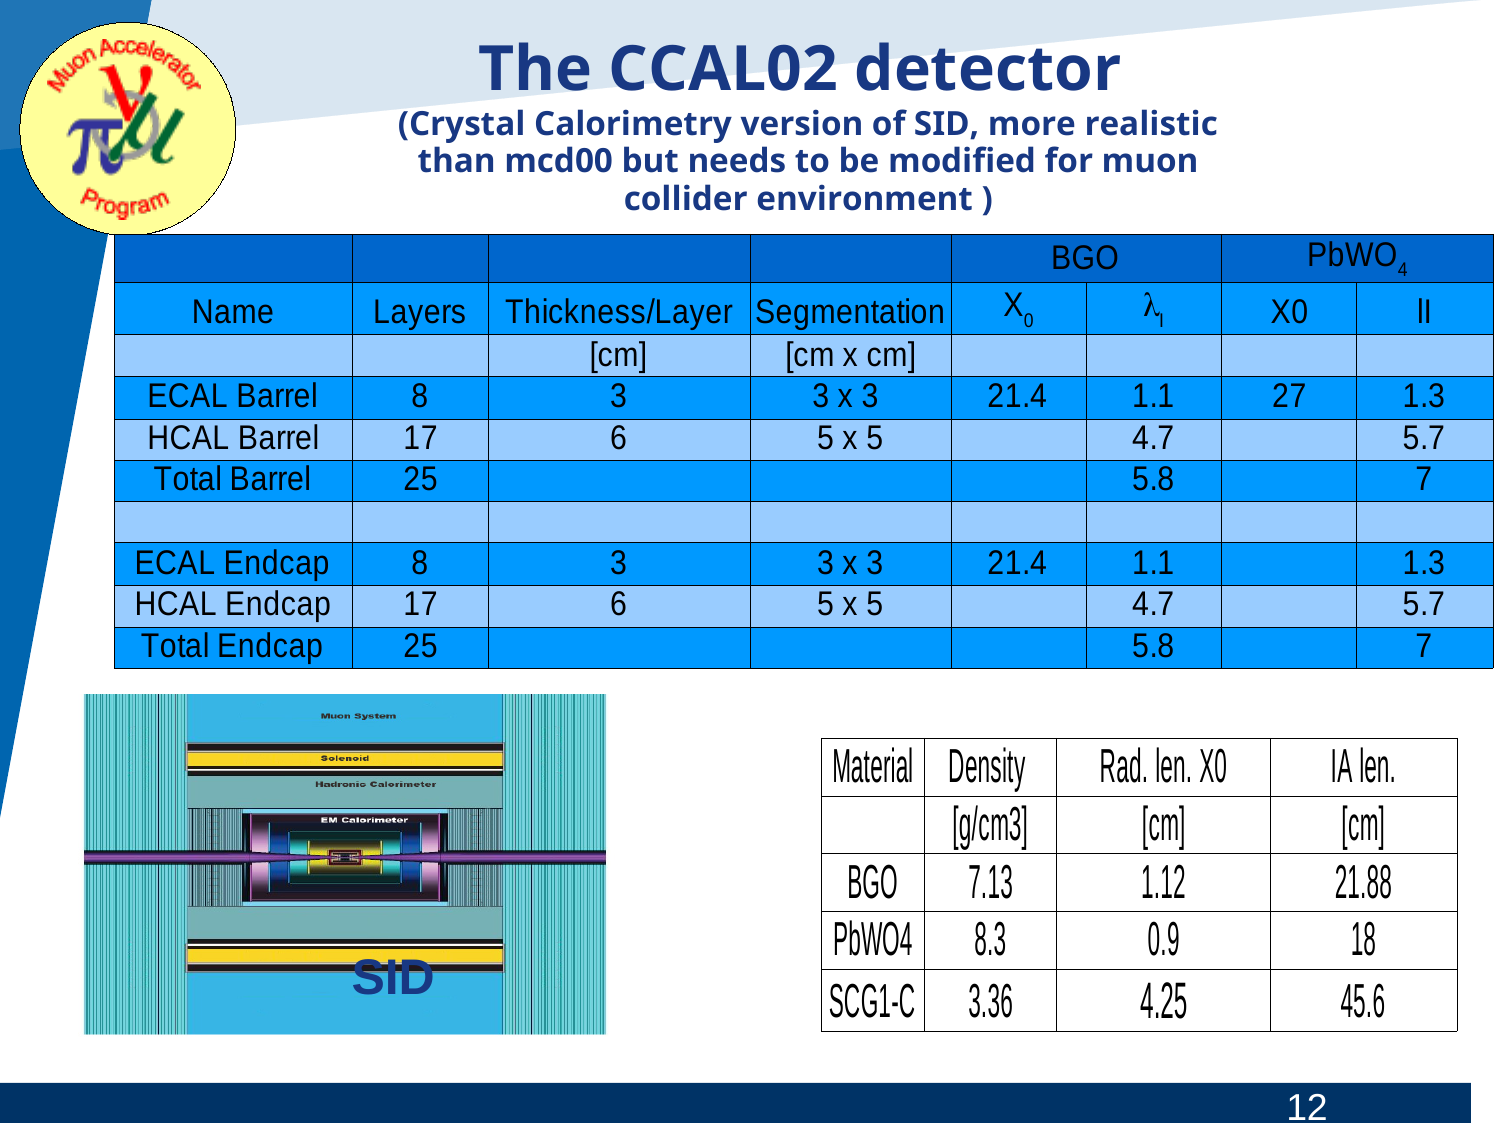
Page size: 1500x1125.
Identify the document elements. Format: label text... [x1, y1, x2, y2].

picture [64, 694, 627, 1070]
picture [47, 39, 201, 220]
chart [113, 233, 1500, 1038]
title The CCAL02 detector (Crystal Calorimetry version of SID, more realistic than mcd00 but needs to be modified for muon collider environment ) [342, 0, 1276, 252]
text_box SID [336, 945, 451, 1013]
